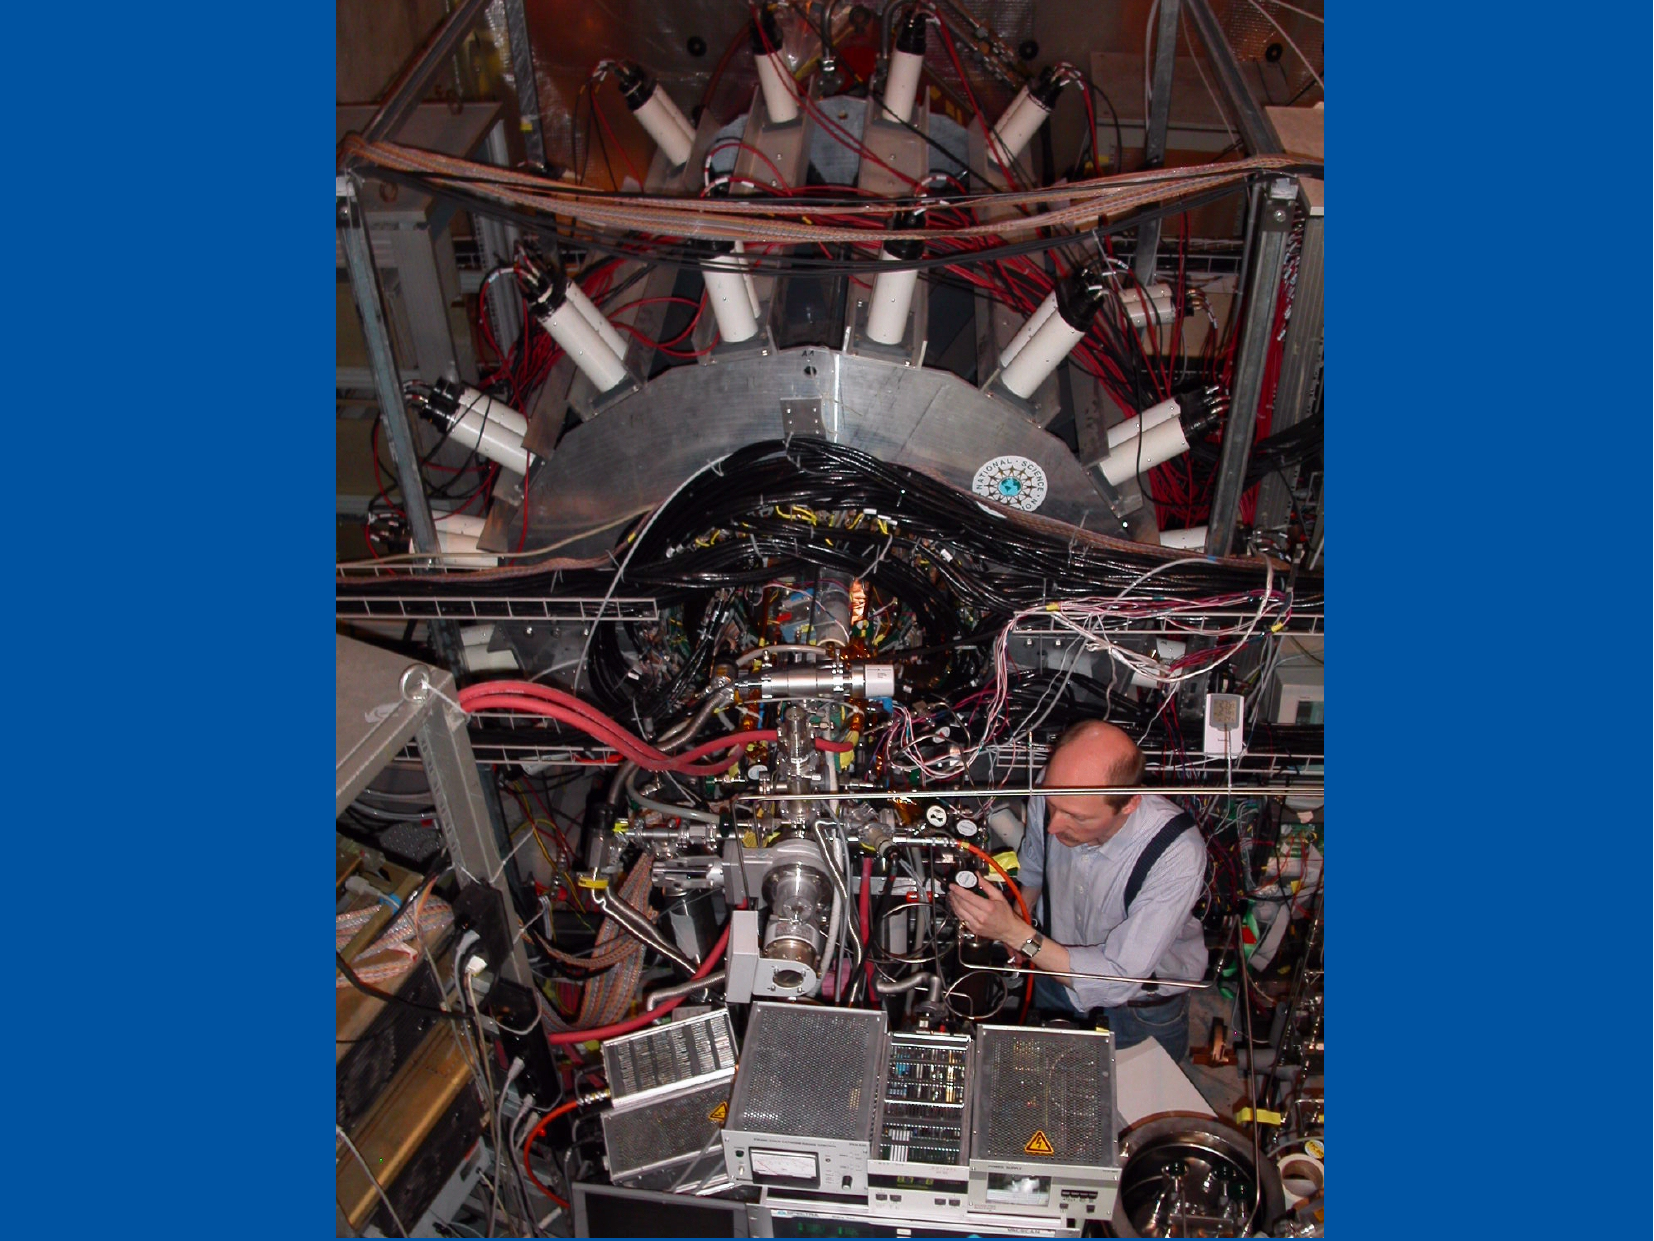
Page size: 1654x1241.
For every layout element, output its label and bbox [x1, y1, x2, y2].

picture [336, 0, 1324, 1238]
